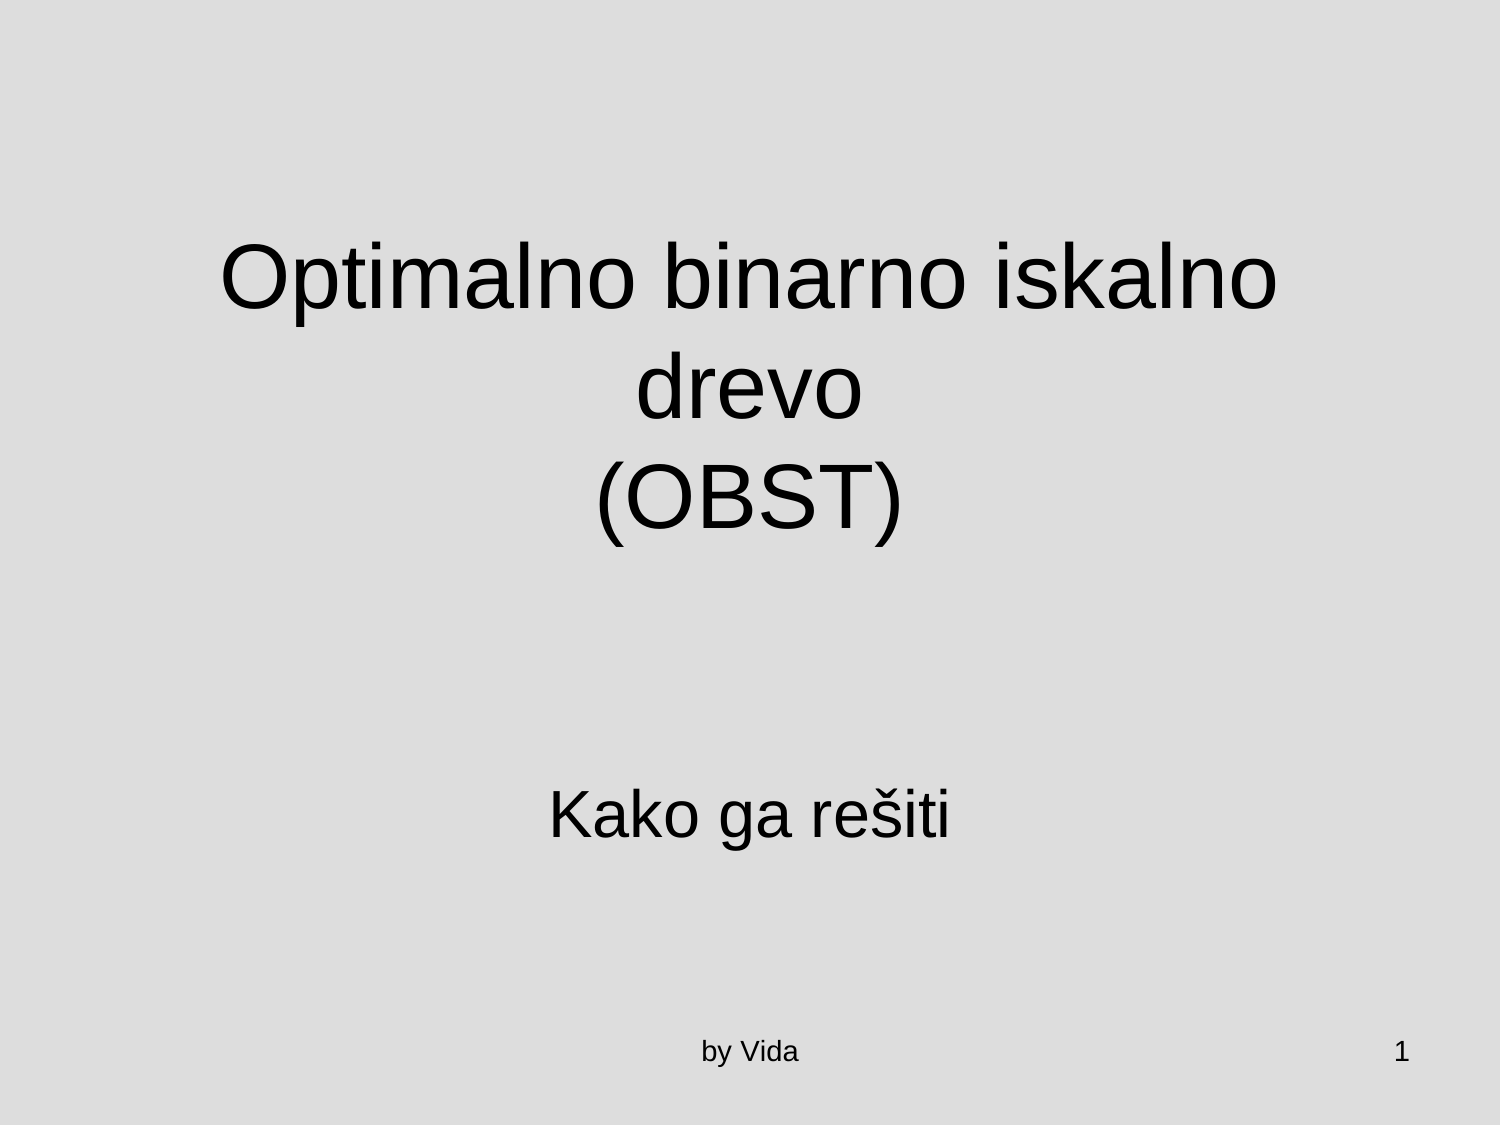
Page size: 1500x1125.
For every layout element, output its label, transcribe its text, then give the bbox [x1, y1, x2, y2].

title Optimalno binarno iskalno drevo (OBST) [112, 172, 1388, 591]
text_box by Vida [512, 1024, 988, 1103]
text_box <number> [1074, 1024, 1426, 1103]
text_box Kako ga rešiti [225, 763, 1276, 926]
